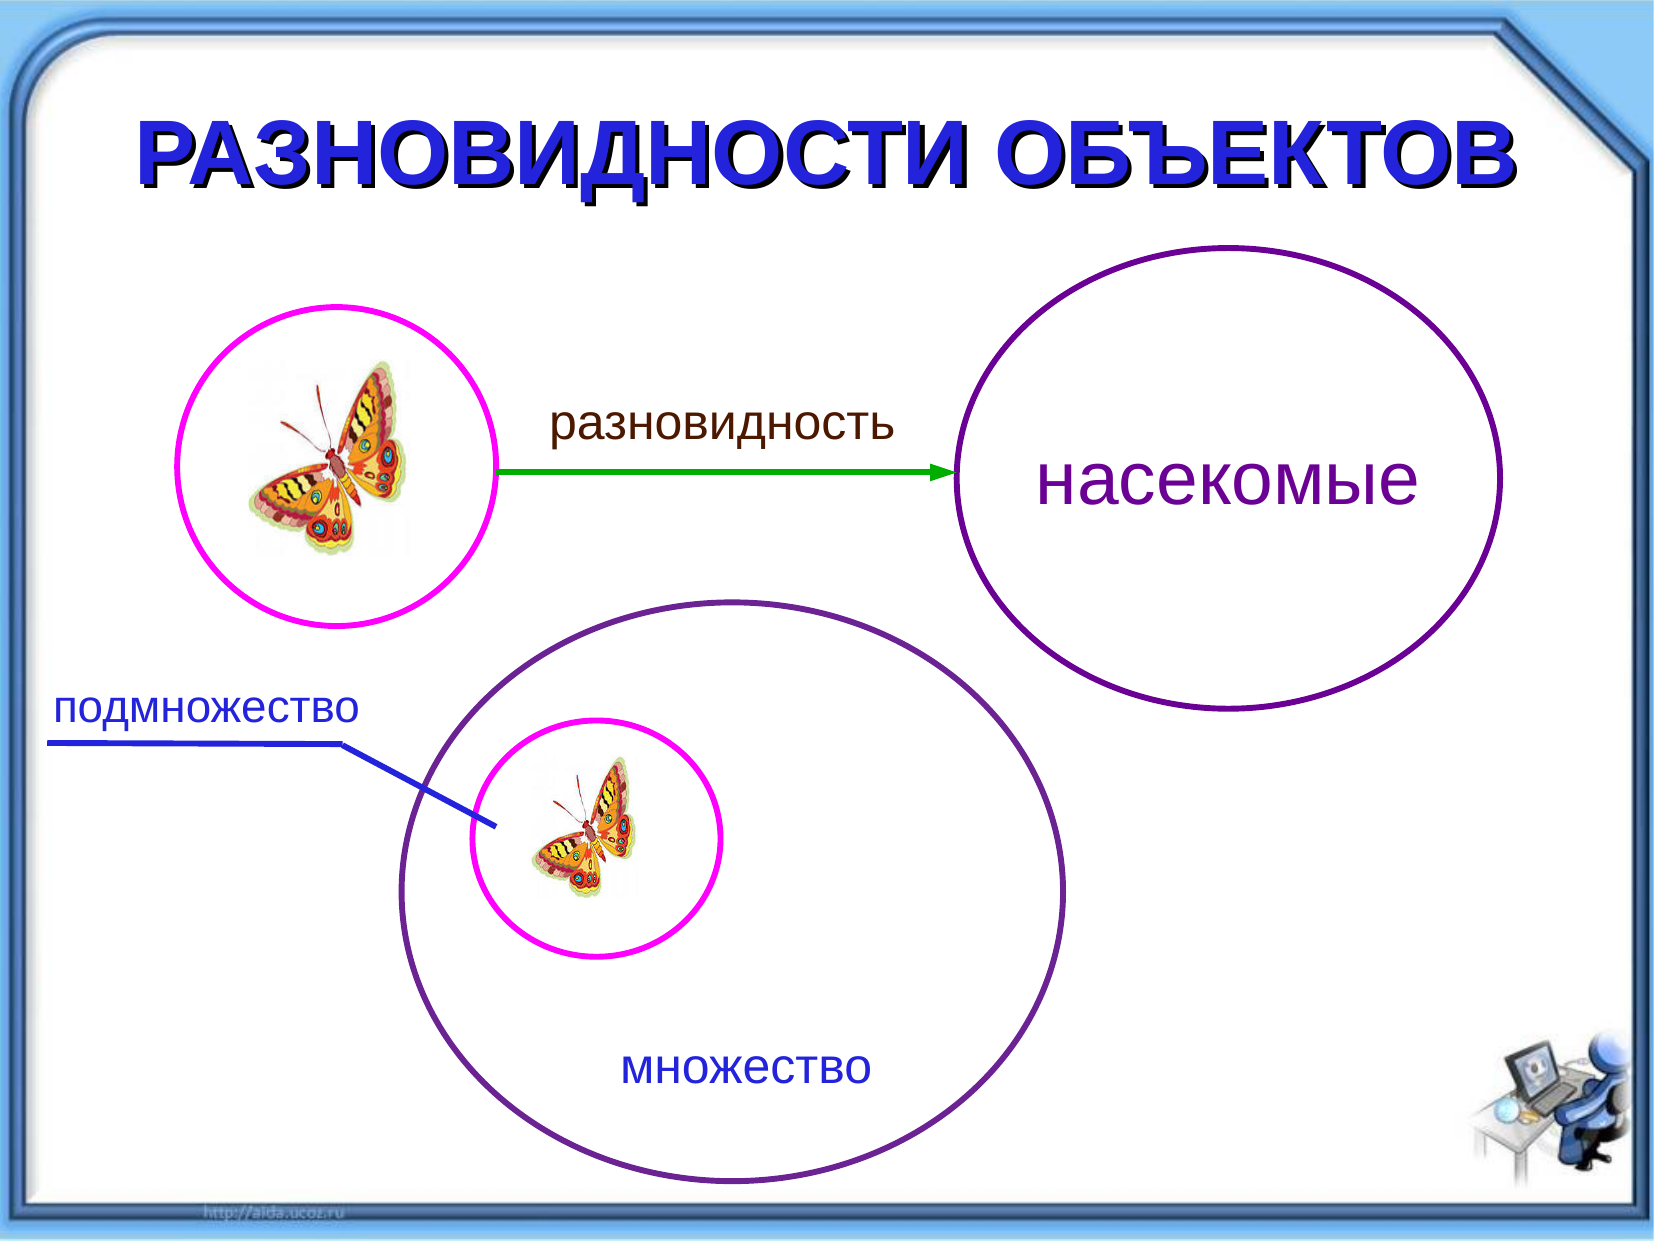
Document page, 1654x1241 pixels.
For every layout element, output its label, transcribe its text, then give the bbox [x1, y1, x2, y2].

text_box насекомые [956, 248, 1501, 709]
title РАЗНОВИДНОСТИ ОБЪЕКТОВ [82, 49, 1571, 257]
text_box множество [602, 1027, 891, 1105]
text_box [401, 602, 1064, 1182]
text_box разновидность [531, 384, 914, 461]
text_box подмножество [35, 670, 378, 743]
picture [0, 0, 1654, 1241]
text_box [177, 307, 497, 627]
